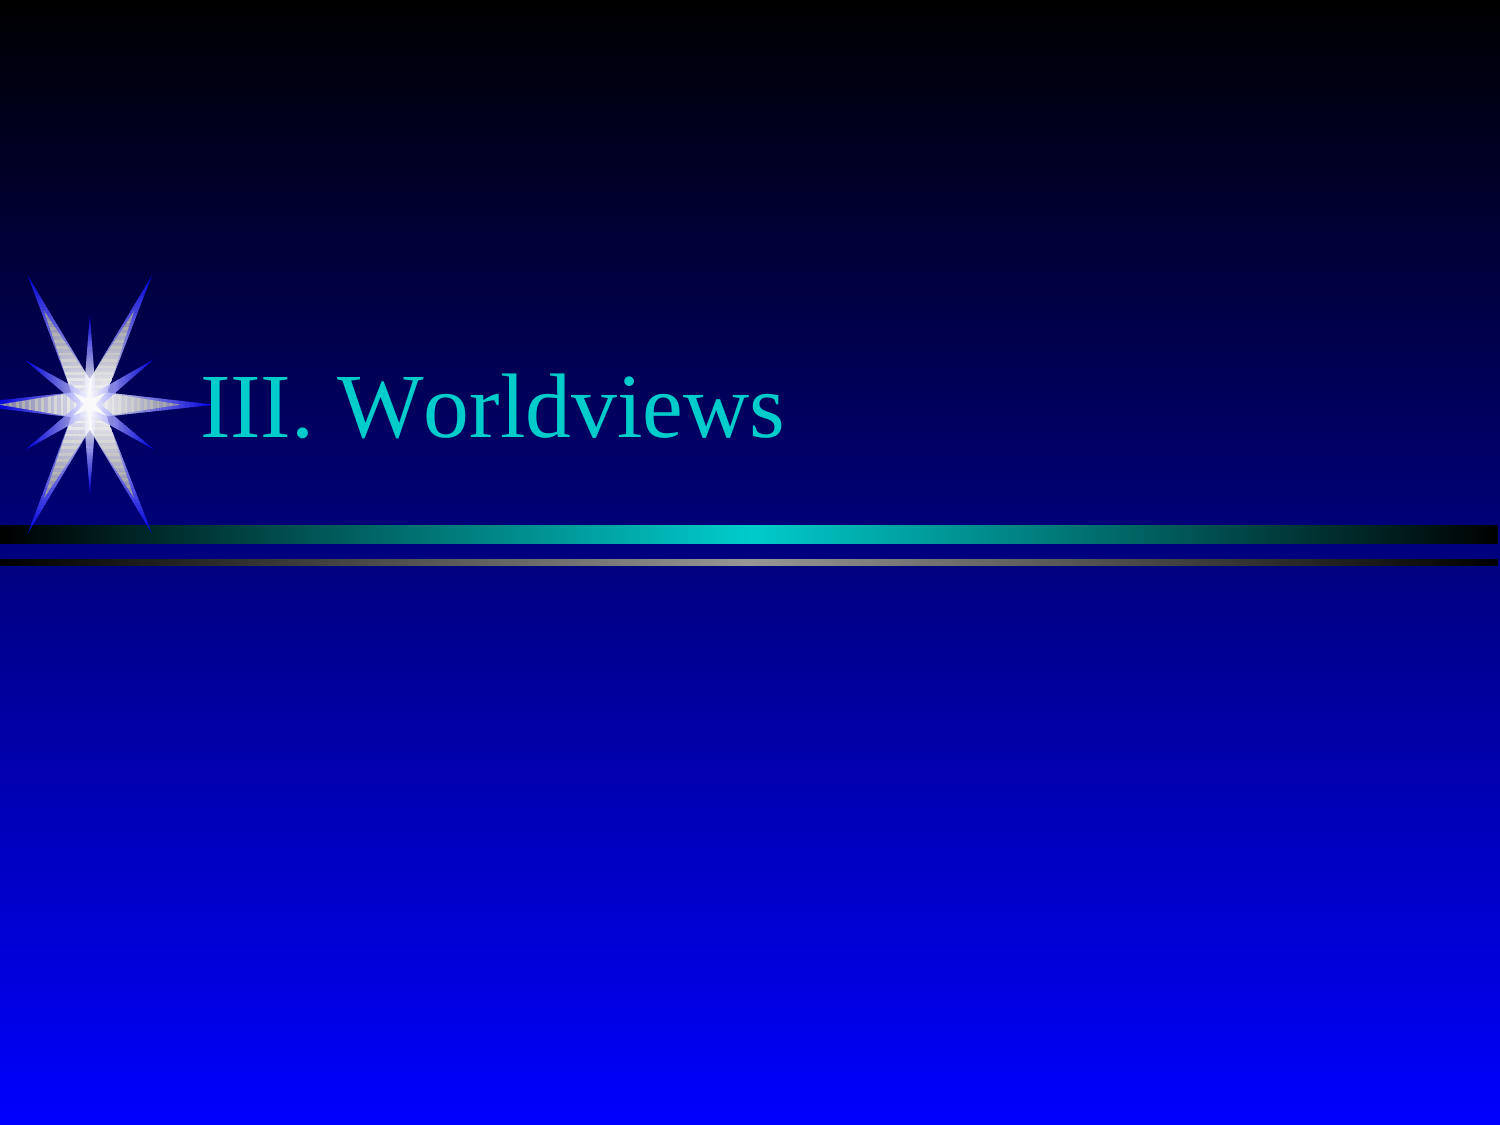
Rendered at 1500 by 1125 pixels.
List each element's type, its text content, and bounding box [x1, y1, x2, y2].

title III. Worldviews [200, 312, 1476, 501]
